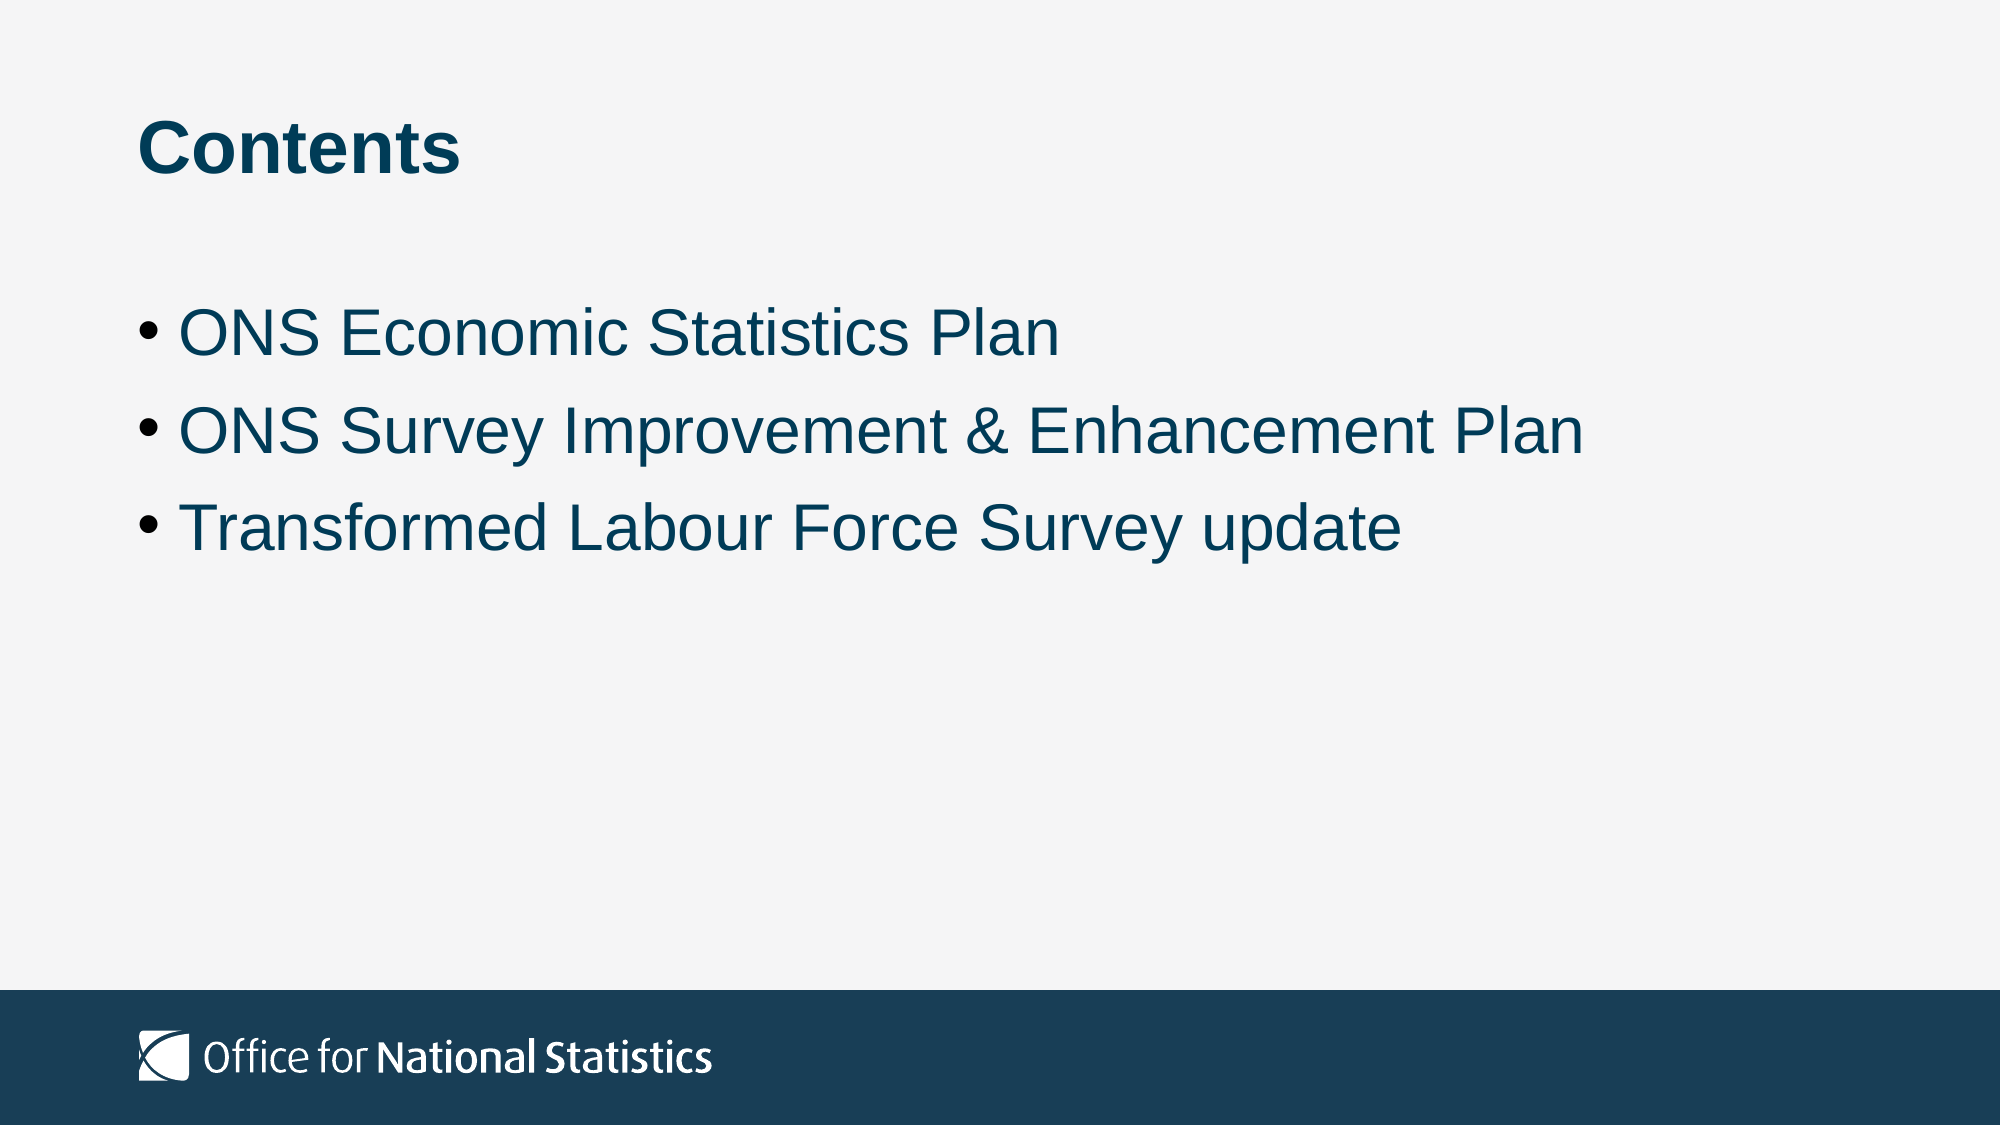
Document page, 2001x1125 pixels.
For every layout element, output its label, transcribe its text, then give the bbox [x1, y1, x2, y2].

title Contents [137, 105, 1863, 192]
list ONS Economic Statistics Plan ONS Survey Improvement & Enhancement Plan Transformed Labour Force Survey update [137, 281, 1863, 563]
